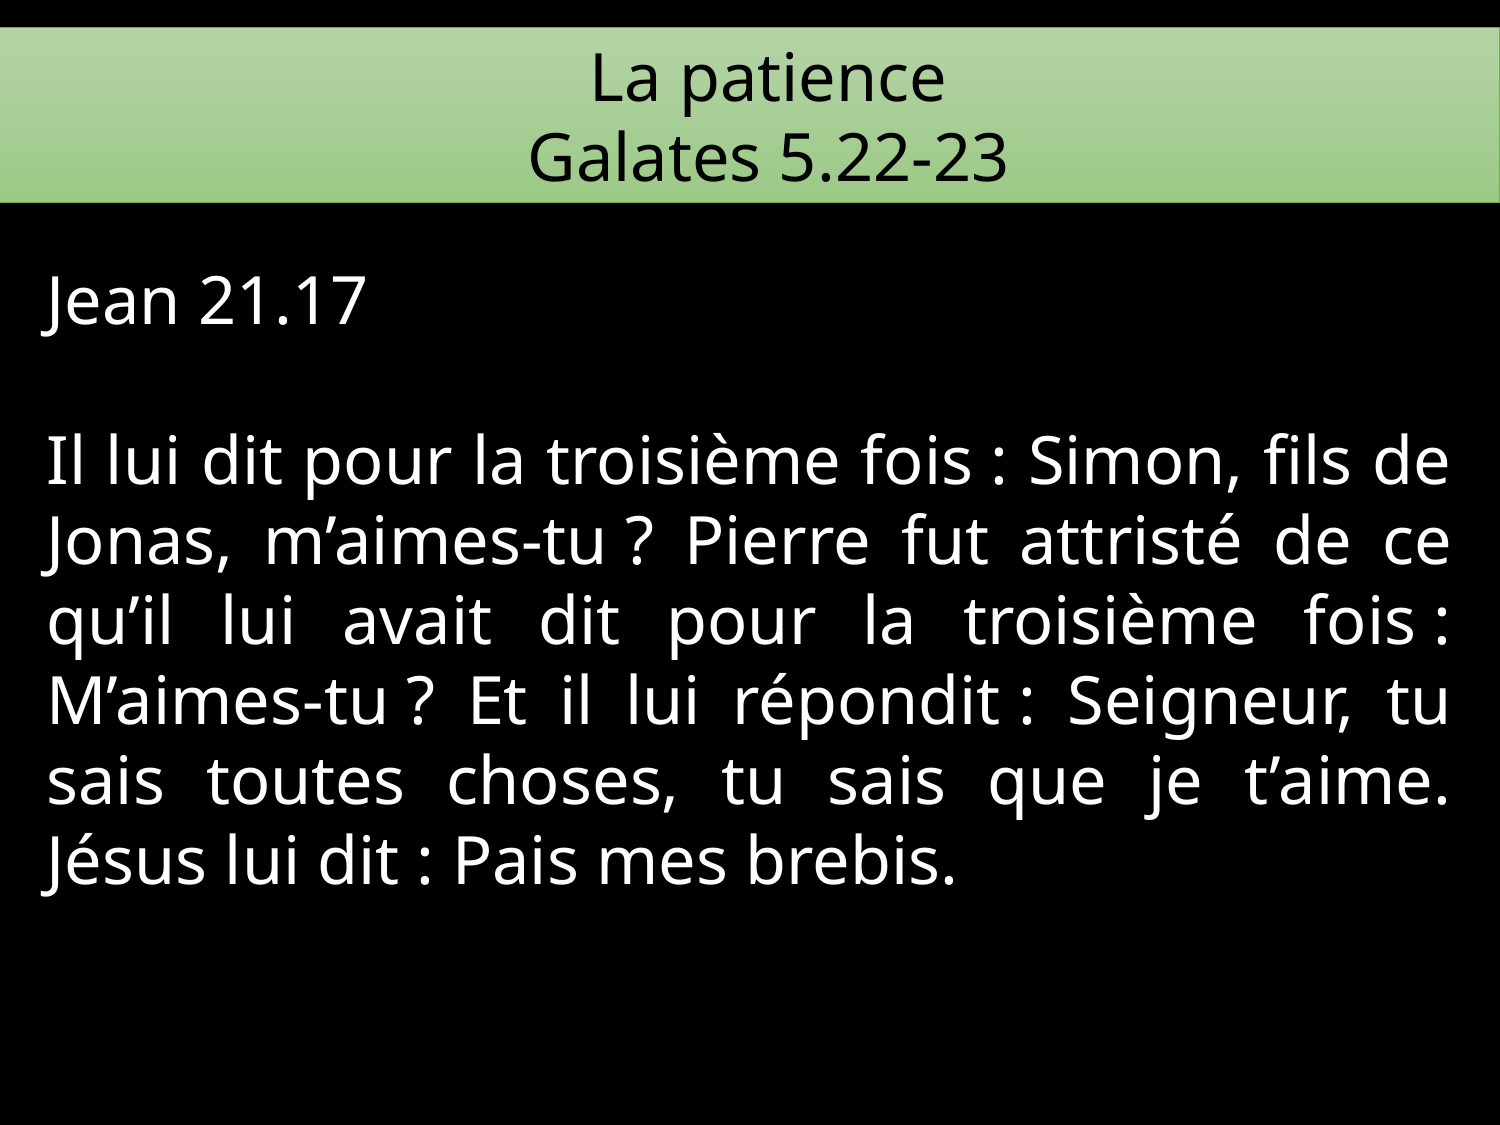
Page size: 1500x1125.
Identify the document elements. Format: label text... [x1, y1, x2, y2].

text_box Jean 21.17 Il lui dit pour la troisième fois : Simon, fils de Jonas, m’aimes-tu ? Pierre fut attristé de ce qu’il lui avait dit pour la troisième fois : M’aimes-tu ? Et il lui répondit : Seigneur, tu sais toutes choses, tu sais que je t’aime. Jésus lui dit : Pais mes brebis. [31, 250, 1469, 906]
text_box La patience Galates 5.22-23 [0, 27, 1500, 203]
